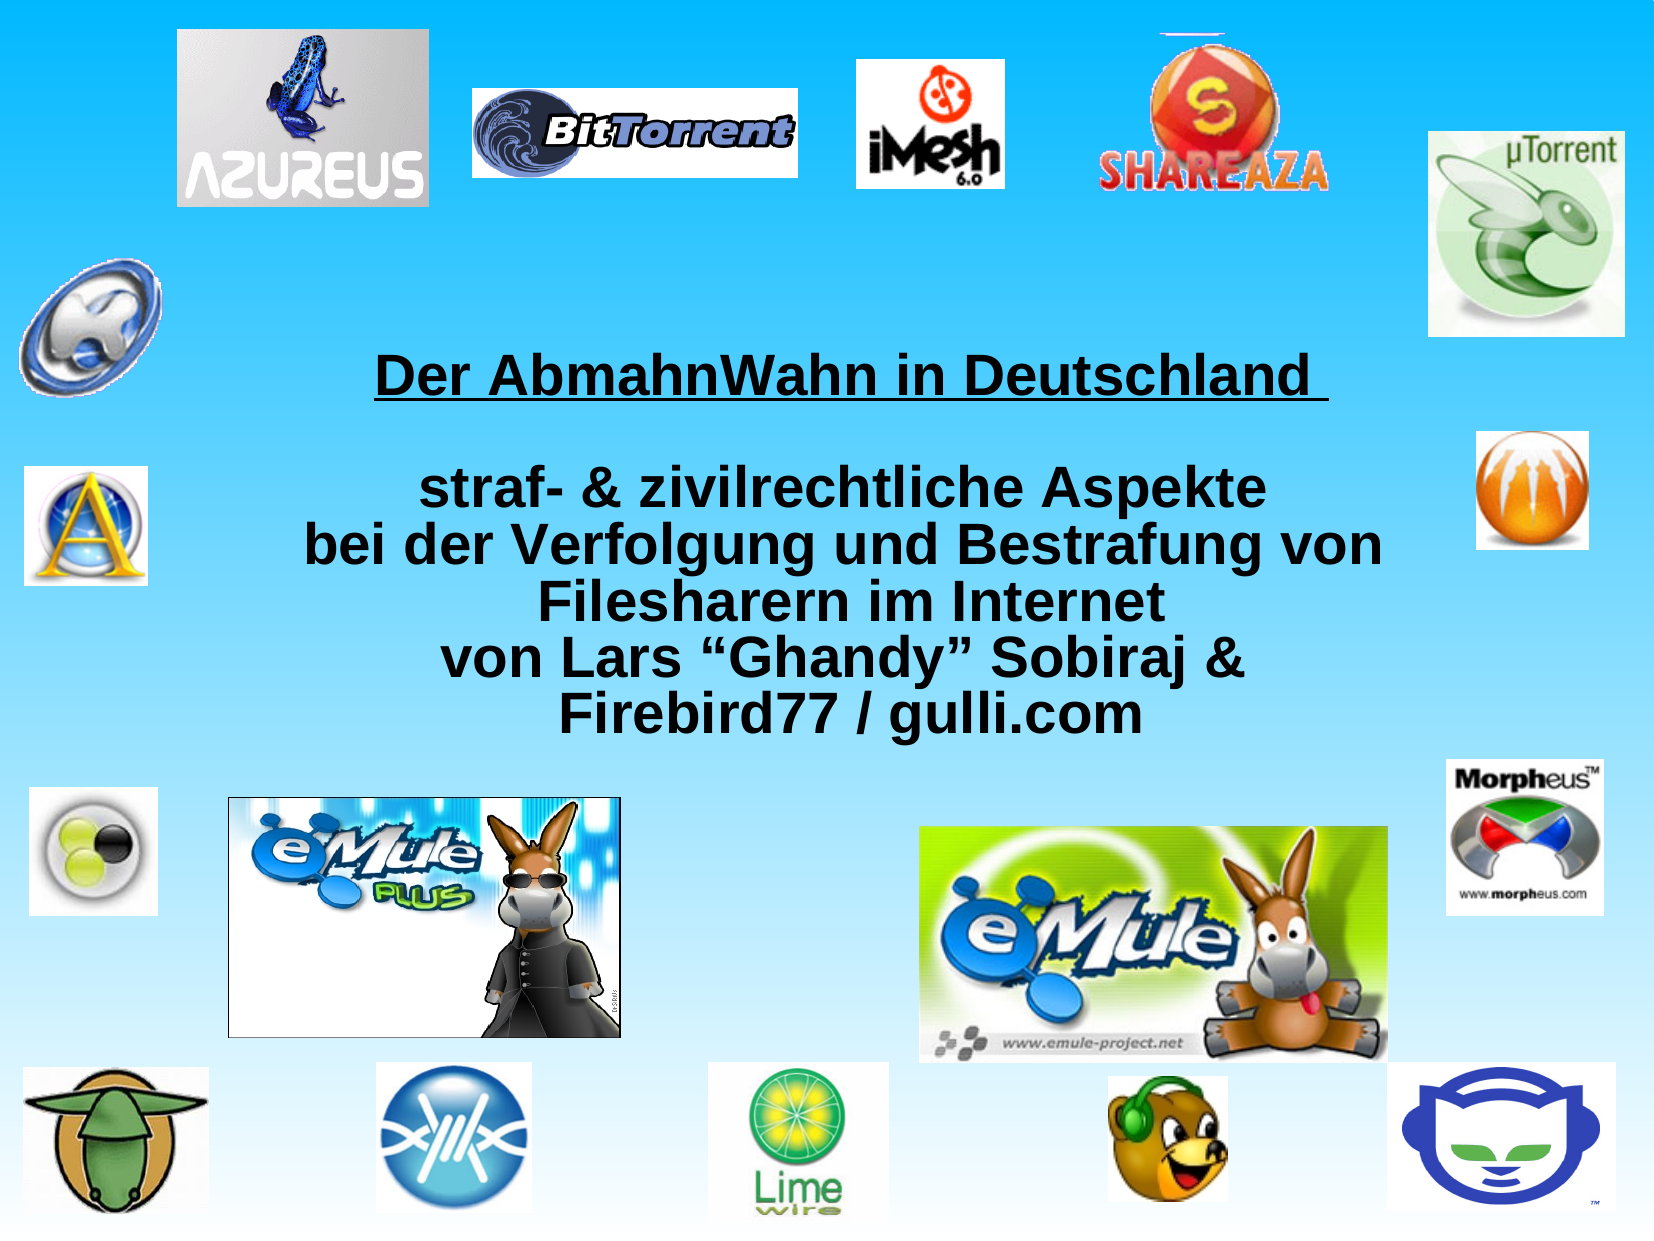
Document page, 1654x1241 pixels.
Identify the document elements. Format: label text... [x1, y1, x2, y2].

picture [376, 1062, 532, 1213]
picture [708, 1062, 889, 1223]
picture [24, 466, 148, 586]
picture [1108, 1076, 1228, 1202]
picture [1092, 44, 1337, 207]
picture [23, 1067, 209, 1214]
picture [29, 787, 158, 916]
text_box Der AbmahnWahn in Deutschland straf- & zivilrechtliche Aspekte bei der Verfolgung und Bestrafung von Filesharern im Internet von Lars “Ghandy” Sobiraj & Firebird77 / gulli.com [159, 342, 1545, 687]
picture [177, 30, 429, 207]
picture [1446, 759, 1604, 916]
picture [228, 797, 621, 1038]
picture [856, 60, 1005, 189]
picture [919, 826, 1616, 1211]
picture [0, 253, 185, 402]
picture [1428, 131, 1625, 337]
picture [1476, 431, 1589, 550]
picture [472, 89, 798, 178]
